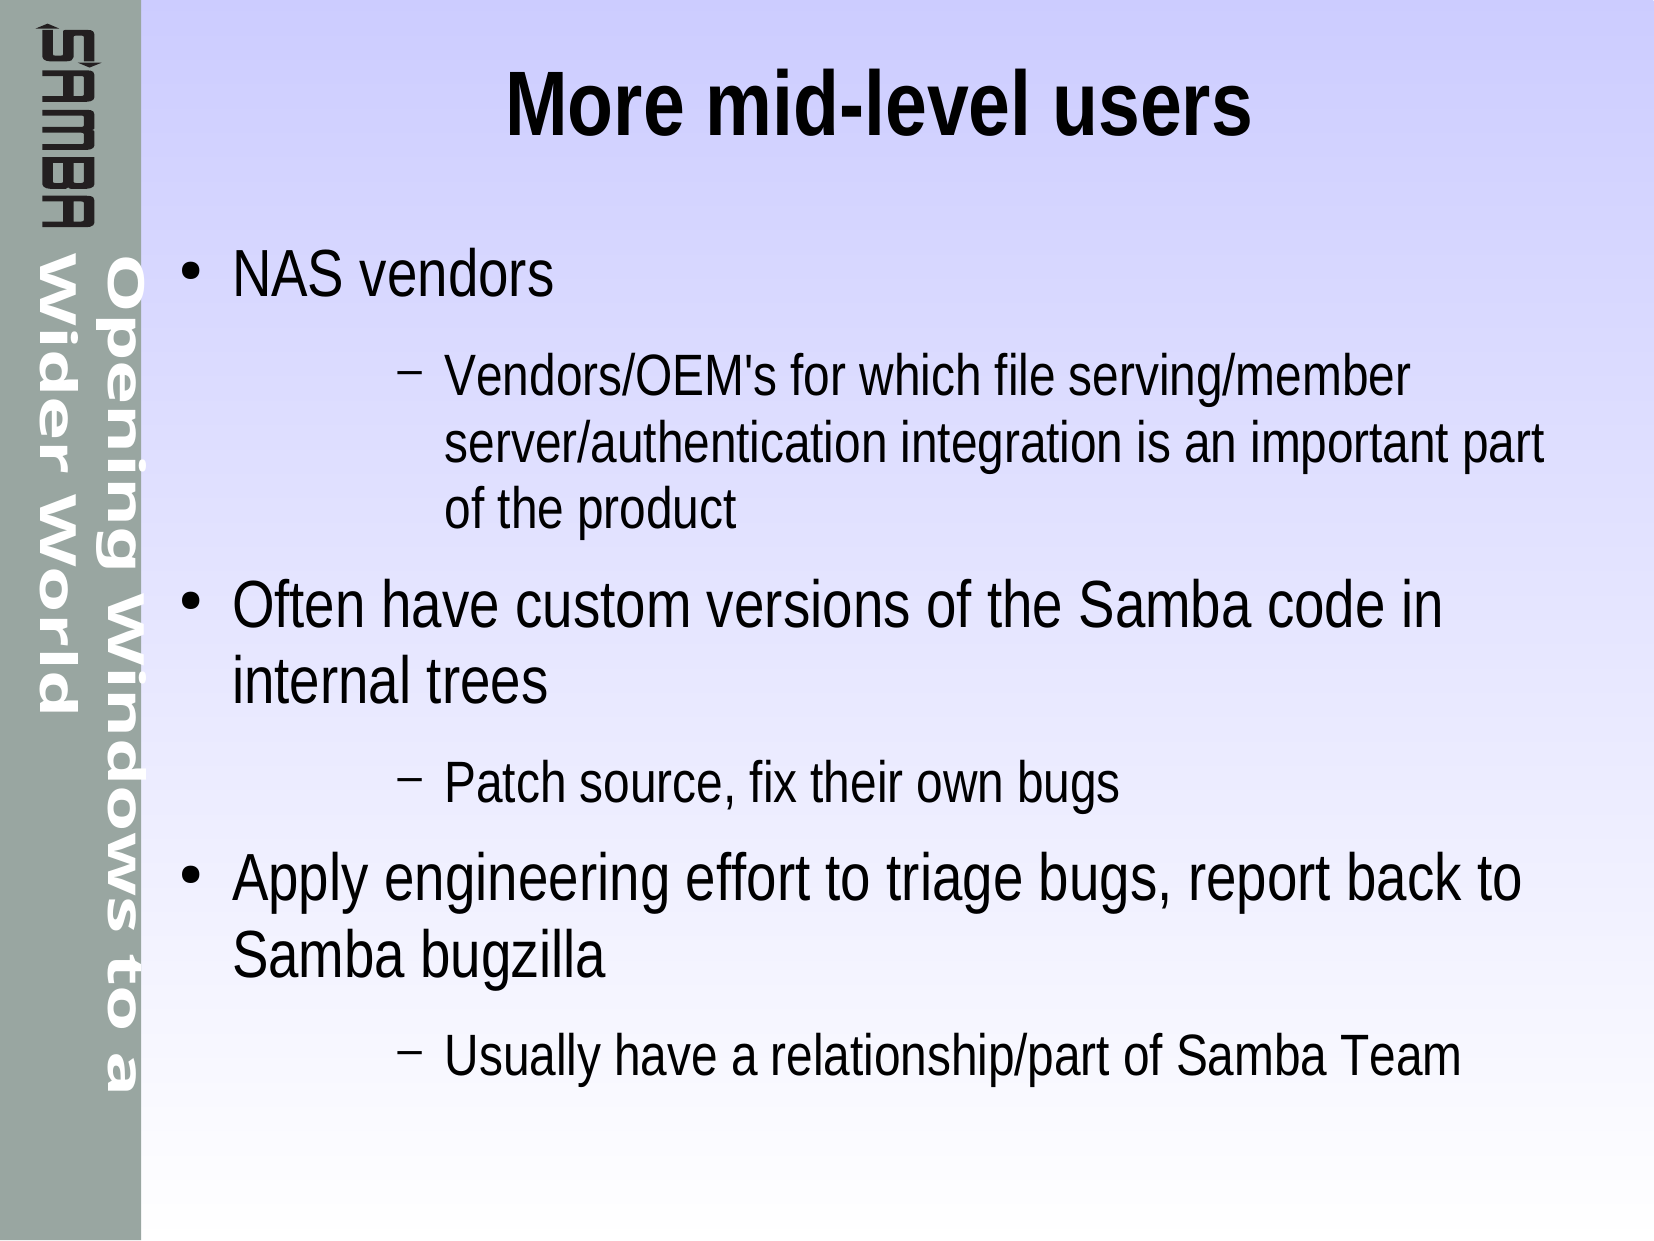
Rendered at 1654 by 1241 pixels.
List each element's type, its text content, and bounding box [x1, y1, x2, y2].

list NAS vendors Vendors/OEM's for which file serving/member server/authentication integration is an important part of the product Often have custom versions of the Samba code in internal trees Patch source, fix their own bugs Apply engineering effort to triage bugs, report back to Samba bugzilla Usually have a relationship/part of Samba Team [161, 234, 1574, 1143]
title More mid-level users [173, 0, 1586, 206]
